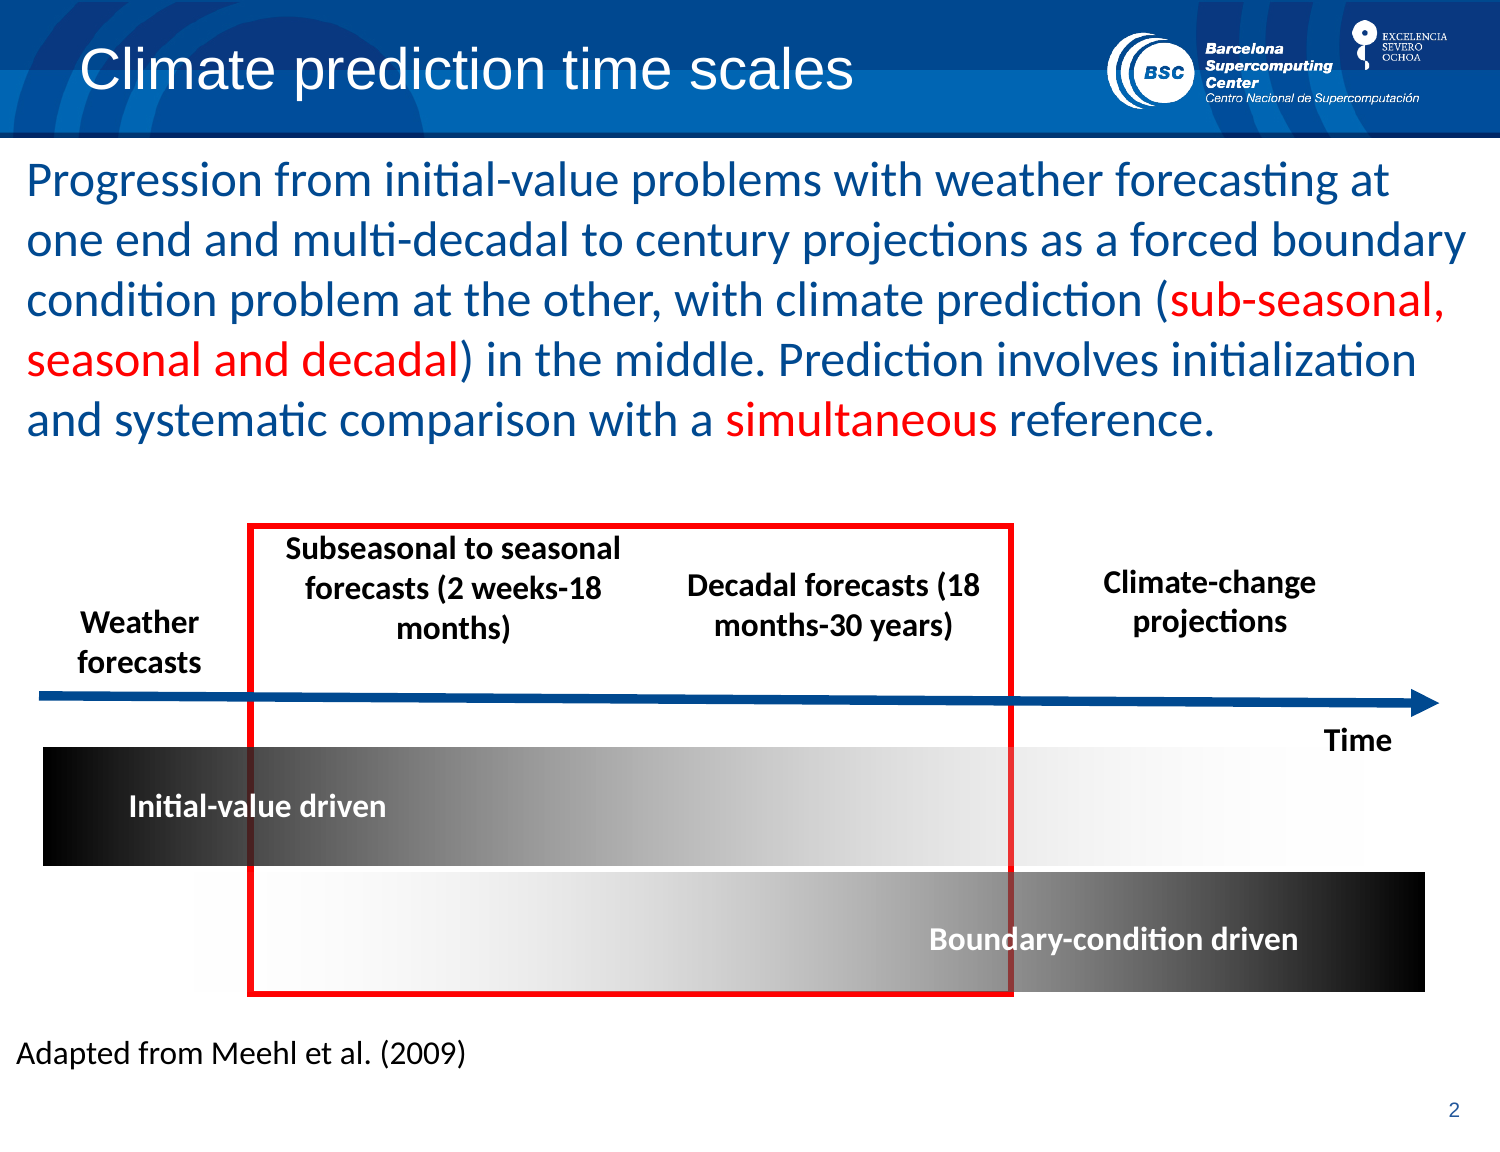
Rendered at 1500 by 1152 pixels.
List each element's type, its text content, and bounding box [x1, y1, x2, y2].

text_box Subseasonal to seasonal forecasts (2 weeks-18 months) [258, 518, 650, 654]
text_box [191, 872, 1425, 992]
text_box [43, 747, 1366, 866]
text_box Initial-value driven [51, 776, 465, 833]
text_box Boundary-condition driven [826, 909, 1403, 966]
text_box Adapted from Meehl et al. (2009) [2, 1022, 651, 1079]
picture [0, 0, 1500, 138]
list Progression from initial-value problems with weather forecasting at one end and multi-decadal to century projections as a forced boundary condition problem at the other, with climate prediction (sub-seasonal, seasonal and decadal) in the middle. Prediction involves initialization and systematic comparison with a simultaneous reference. [11, 138, 1483, 1045]
text_box Time [1254, 710, 1462, 766]
text_box Decadal forecasts (18 months-30 years) [649, 555, 1019, 651]
text_box Climate-change projections [1025, 552, 1395, 648]
title Climate prediction time scales [65, 23, 1081, 139]
text_box Weather forecasts [36, 592, 243, 688]
